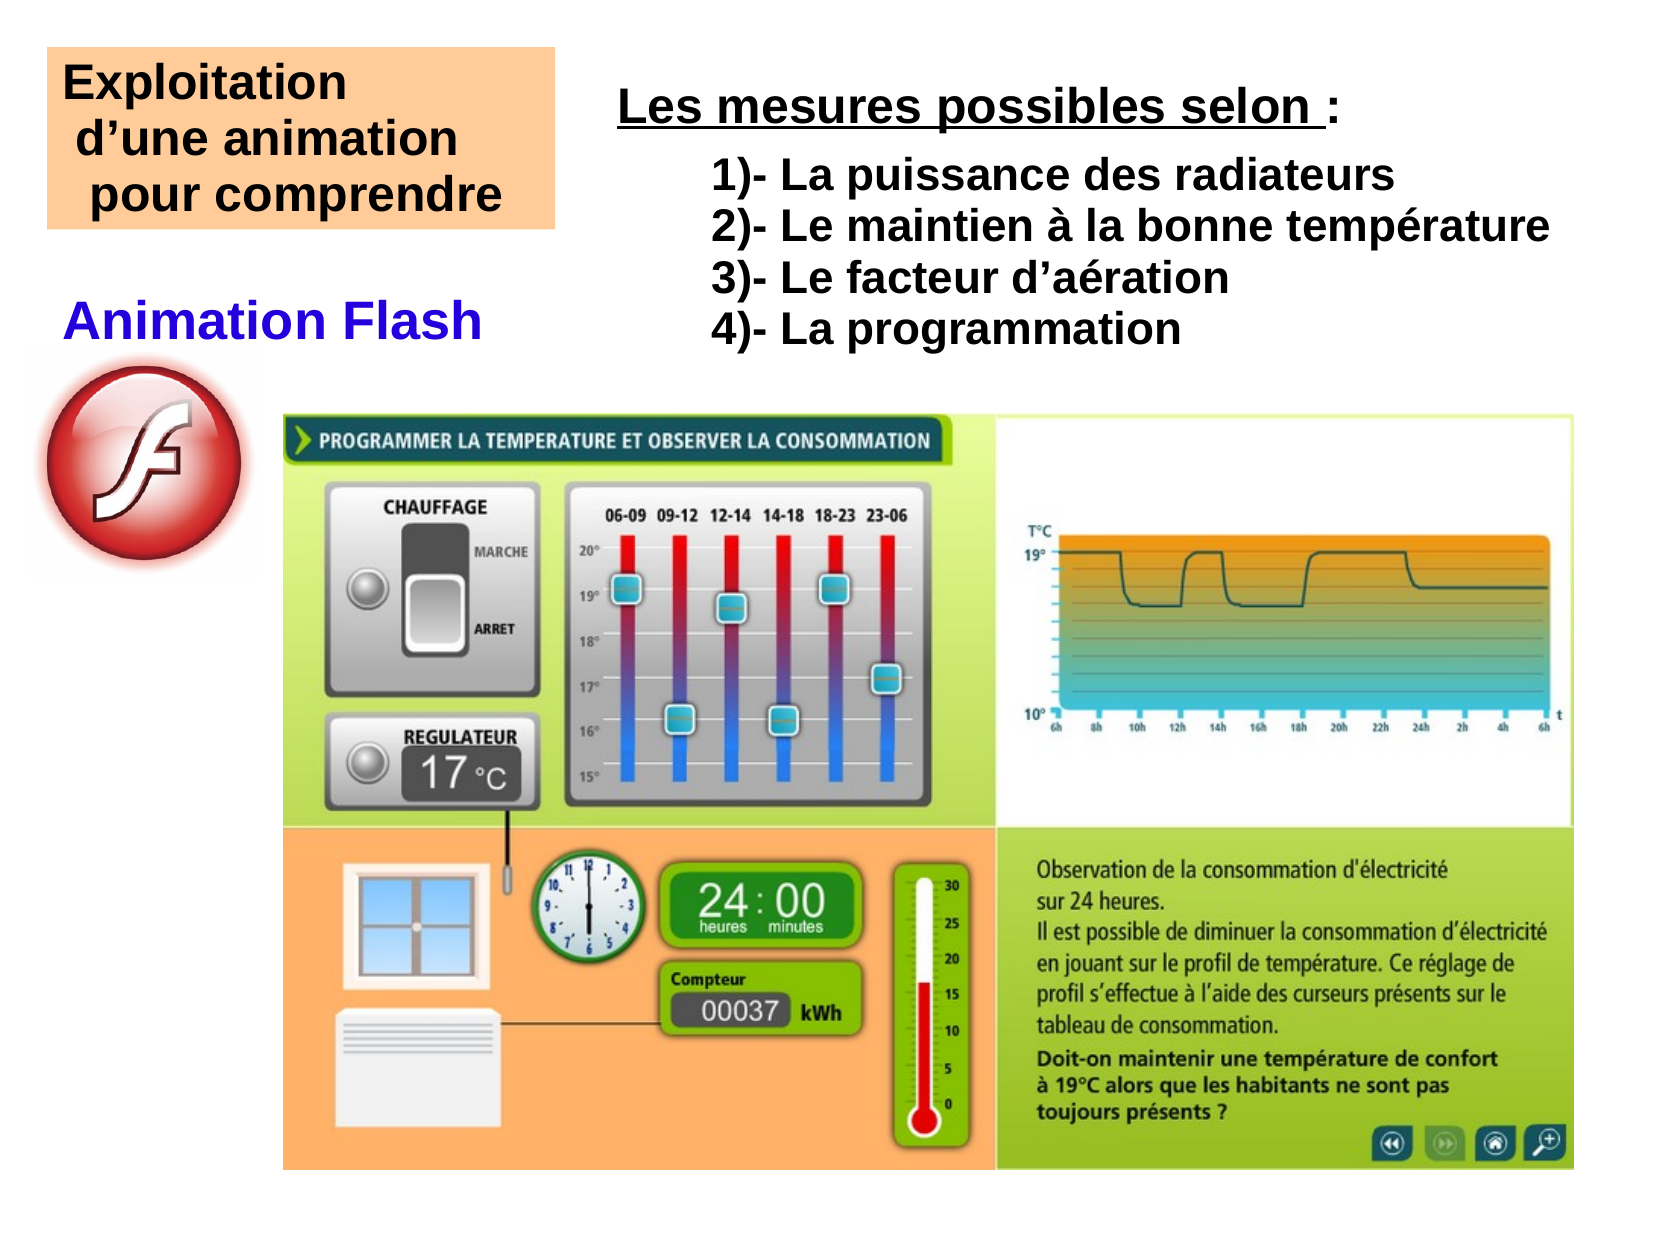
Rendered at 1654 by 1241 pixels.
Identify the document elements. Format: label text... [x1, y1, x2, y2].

text_box - La puissance des radiateurs - Le maintien à la bonne température - Le facteur d’aération - La programmation [696, 141, 1595, 367]
picture [283, 413, 1574, 1170]
text_box Les mesures possibles selon : [602, 70, 1453, 142]
picture [27, 346, 260, 579]
text_box Exploitation d’une animation pour comprendre [47, 47, 556, 230]
text_box Animation Flash [47, 283, 591, 359]
